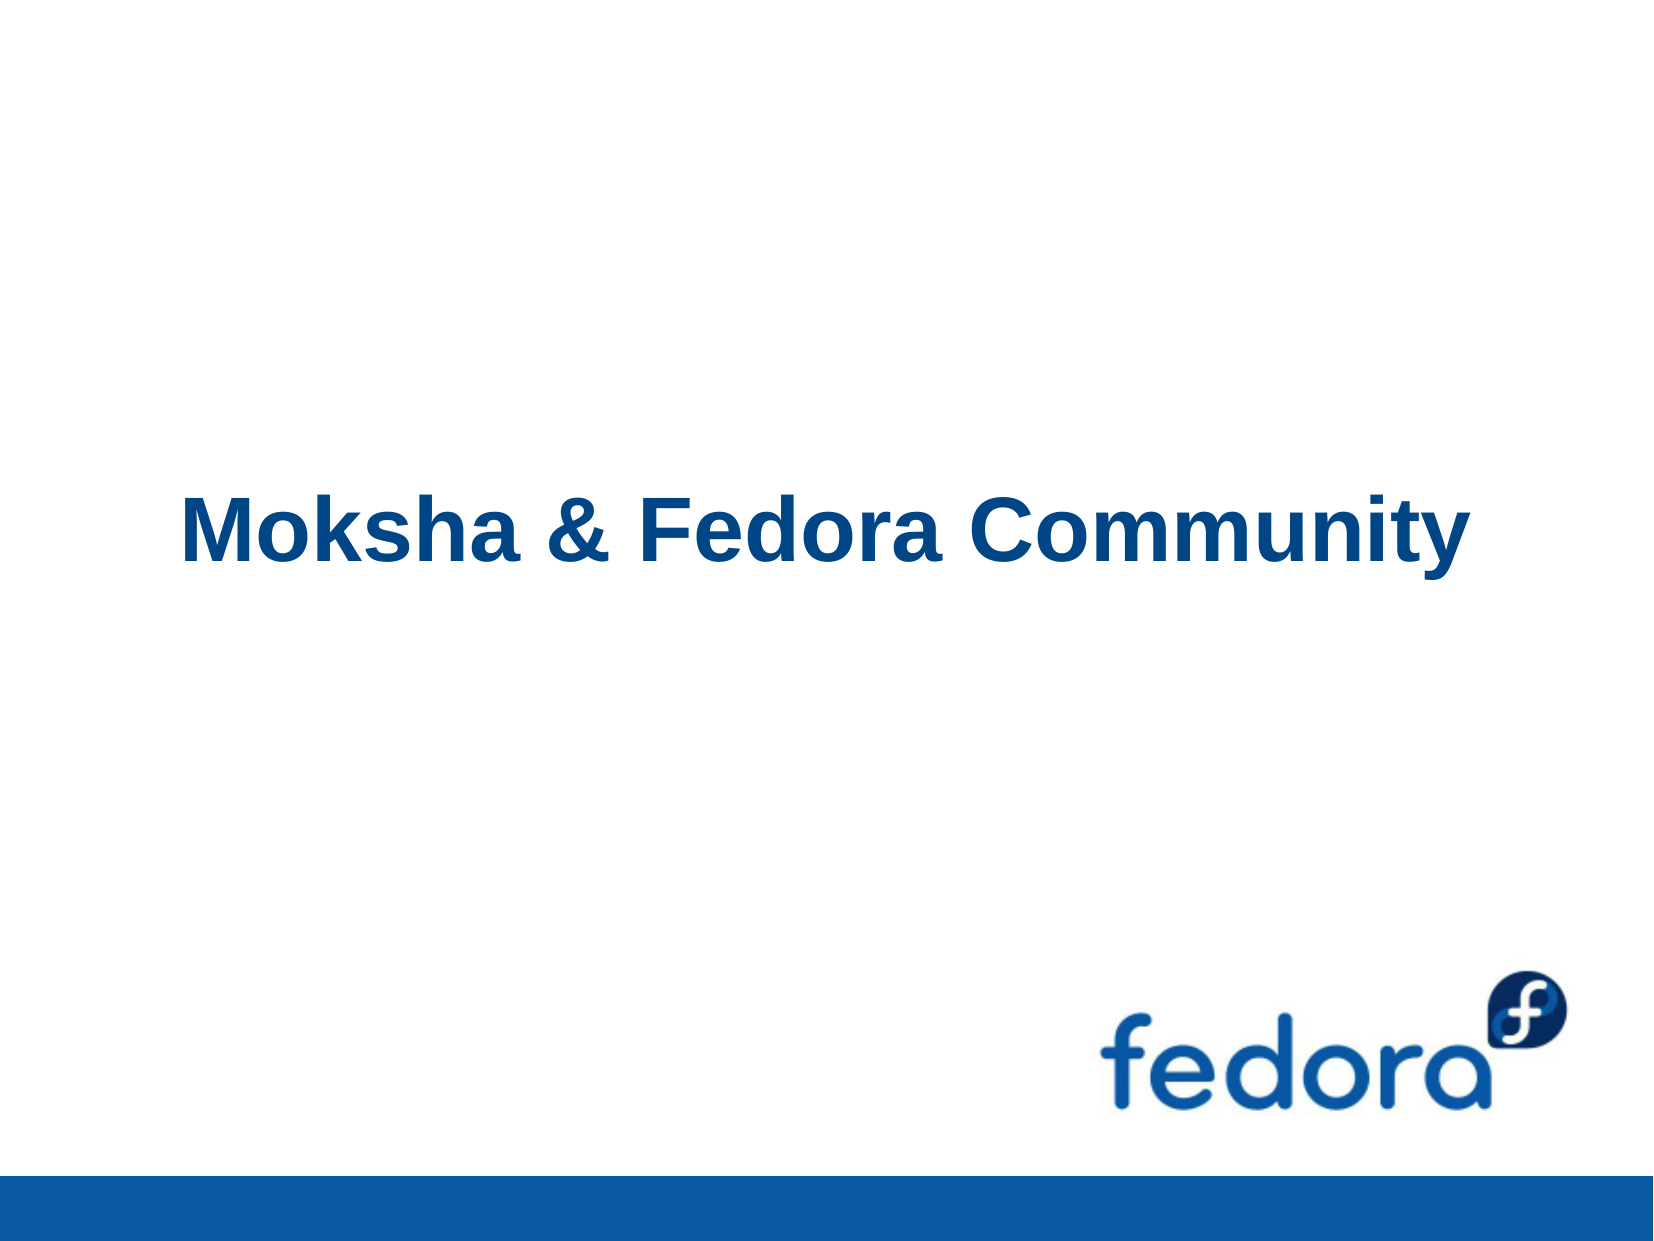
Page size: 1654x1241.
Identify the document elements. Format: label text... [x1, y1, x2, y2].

picture [1087, 959, 1576, 1125]
picture [0, 1176, 1654, 1241]
subtitle Moksha & Fedora Community [82, 56, 1571, 1102]
